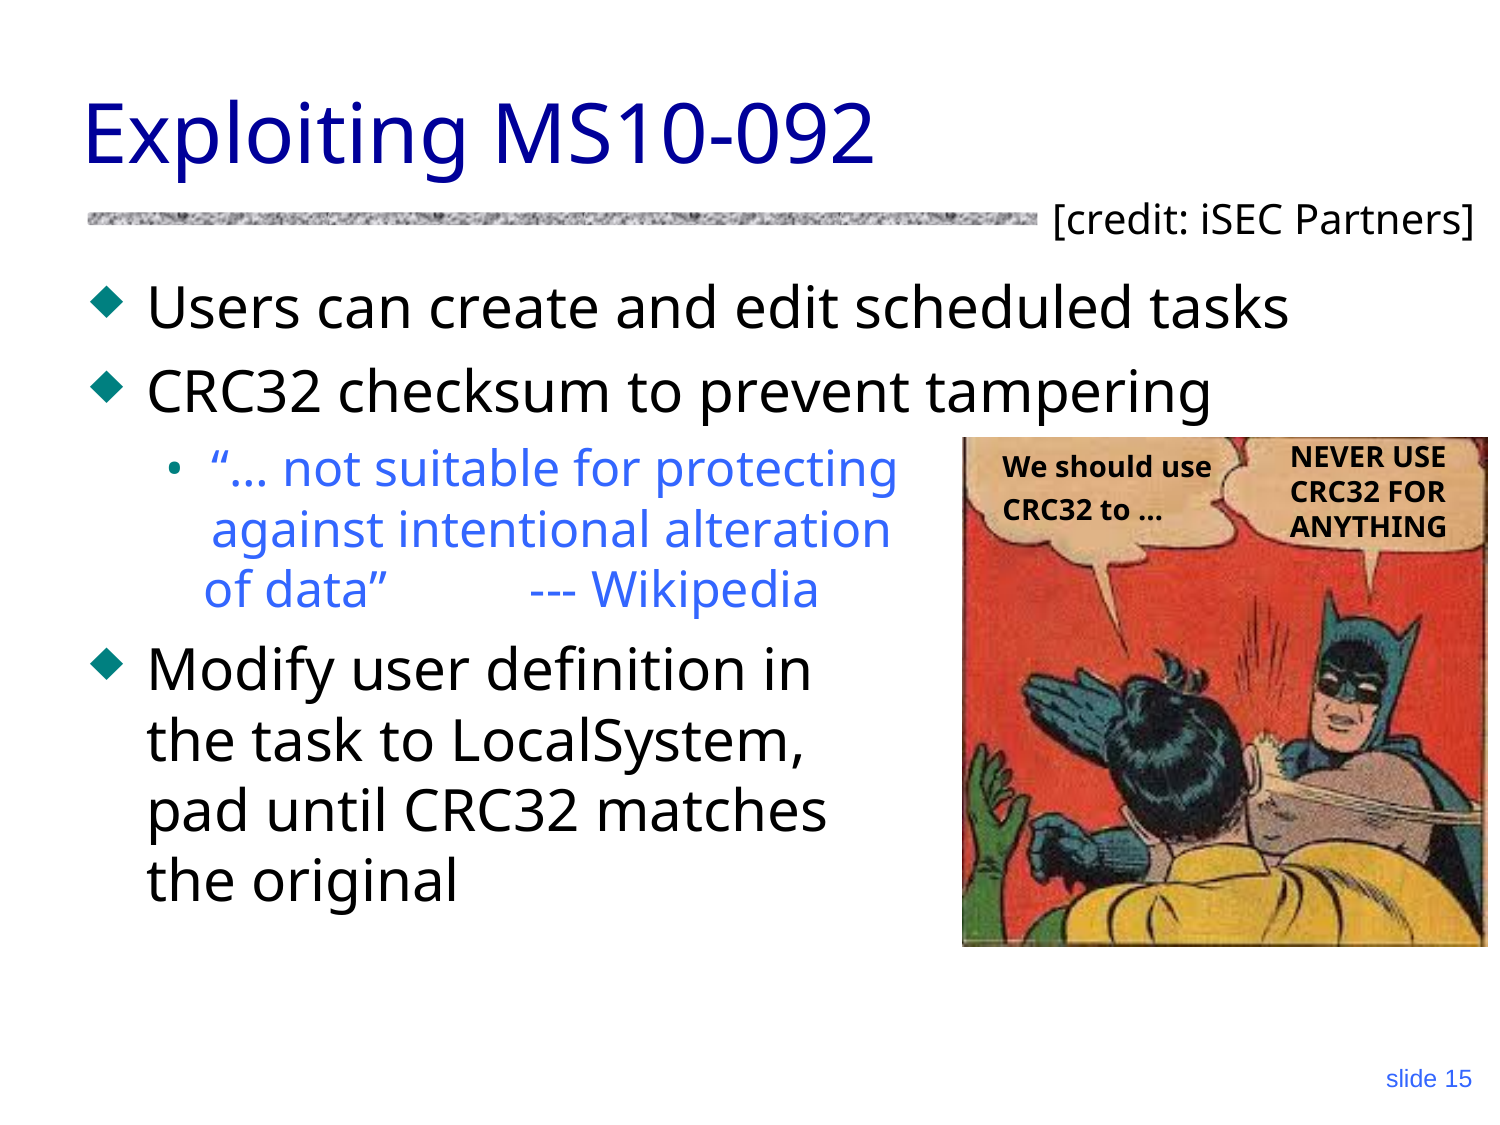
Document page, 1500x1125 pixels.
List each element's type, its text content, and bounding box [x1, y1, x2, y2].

title Exploiting MS10-092 [66, 37, 1342, 188]
text_box [credit: iSEC Partners] [1037, 184, 1491, 251]
picture [962, 437, 1488, 947]
picture [87, 212, 1037, 226]
text_box NEVER USE CRC32 FOR ANYTHING [1275, 437, 1463, 552]
list Users can create and edit scheduled tasks CRC32 checksum to prevent tampering “… not suitable for protecting against intentional alteration of data” --- Wikipedia Modify user definition in the task to LocalSystem, pad until CRC32 matches the original [75, 262, 1488, 1101]
text_box We should use CRC32 to … [987, 441, 1228, 534]
text_box slide <number> [1174, 1025, 1488, 1101]
